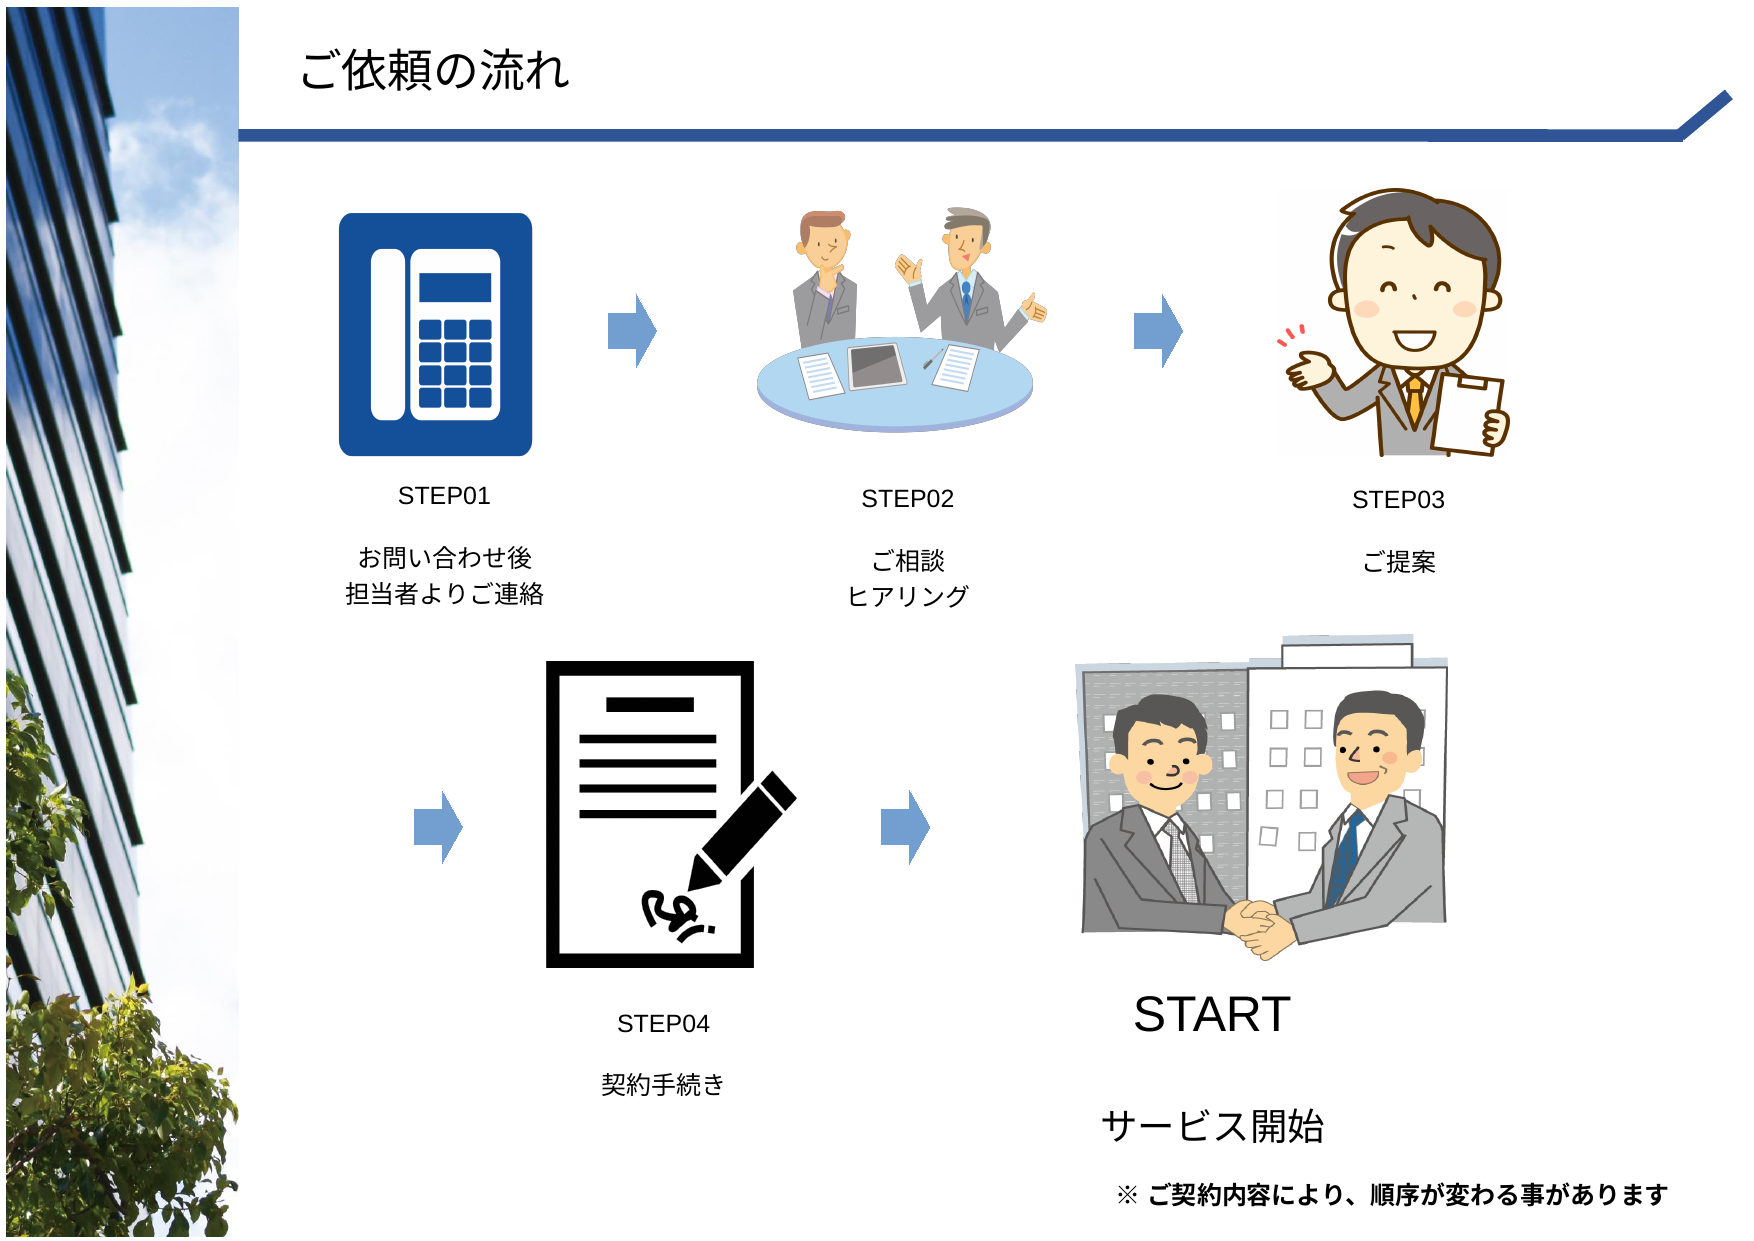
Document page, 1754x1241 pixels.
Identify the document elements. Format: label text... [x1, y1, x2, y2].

picture [1075, 634, 1448, 961]
text_box STEP03 ご提案 [1309, 478, 1489, 638]
picture [546, 661, 797, 968]
picture [6, 7, 239, 1237]
picture [1277, 188, 1510, 457]
picture [757, 207, 1047, 433]
text_box START サービス開始 [1077, 978, 1348, 1189]
text_box STEP02 ご相談 ヒアリング [814, 477, 1003, 646]
text_box STEP04 契約手続き [576, 1002, 752, 1189]
text_box [607, 291, 658, 371]
picture [319, 188, 552, 481]
title ご依頼の流れ [250, 15, 1654, 124]
text_box [880, 787, 931, 867]
text_box STEP01 お問い合わせ後 担当者よりご連絡 [319, 474, 571, 679]
text_box [413, 787, 464, 867]
text_box ※ご契約内容により、順序が変わる事があります [1100, 1164, 1701, 1224]
text_box [1133, 291, 1184, 371]
